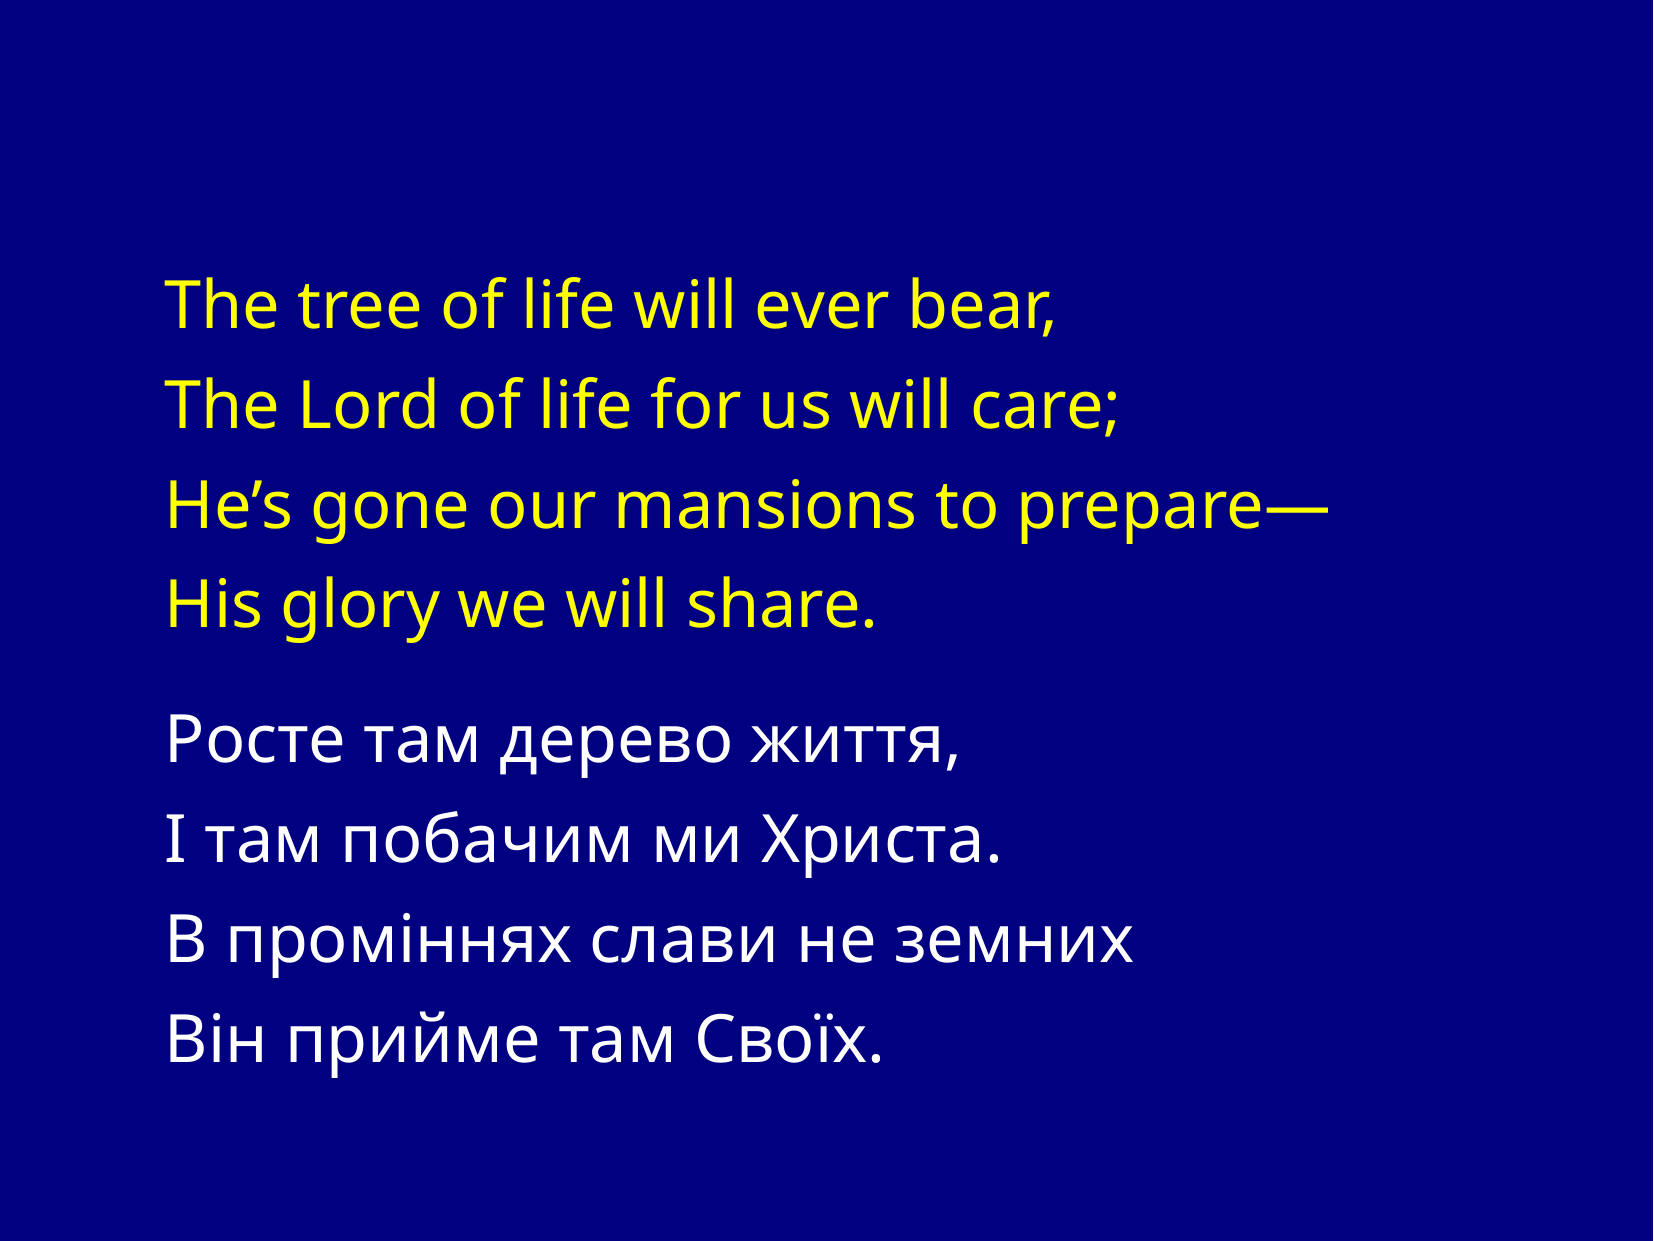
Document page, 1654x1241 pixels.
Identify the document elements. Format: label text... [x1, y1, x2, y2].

text_box Росте там дерево життя, І там побачим ми Христа. В проміннях слави не земних Він прийме там Своїх. [37, 675, 1576, 1163]
text_box The tree of life will ever bear, The Lord of life for us will care; He’s gone our mansions to prepare— His glory we will share. [37, 150, 1651, 638]
